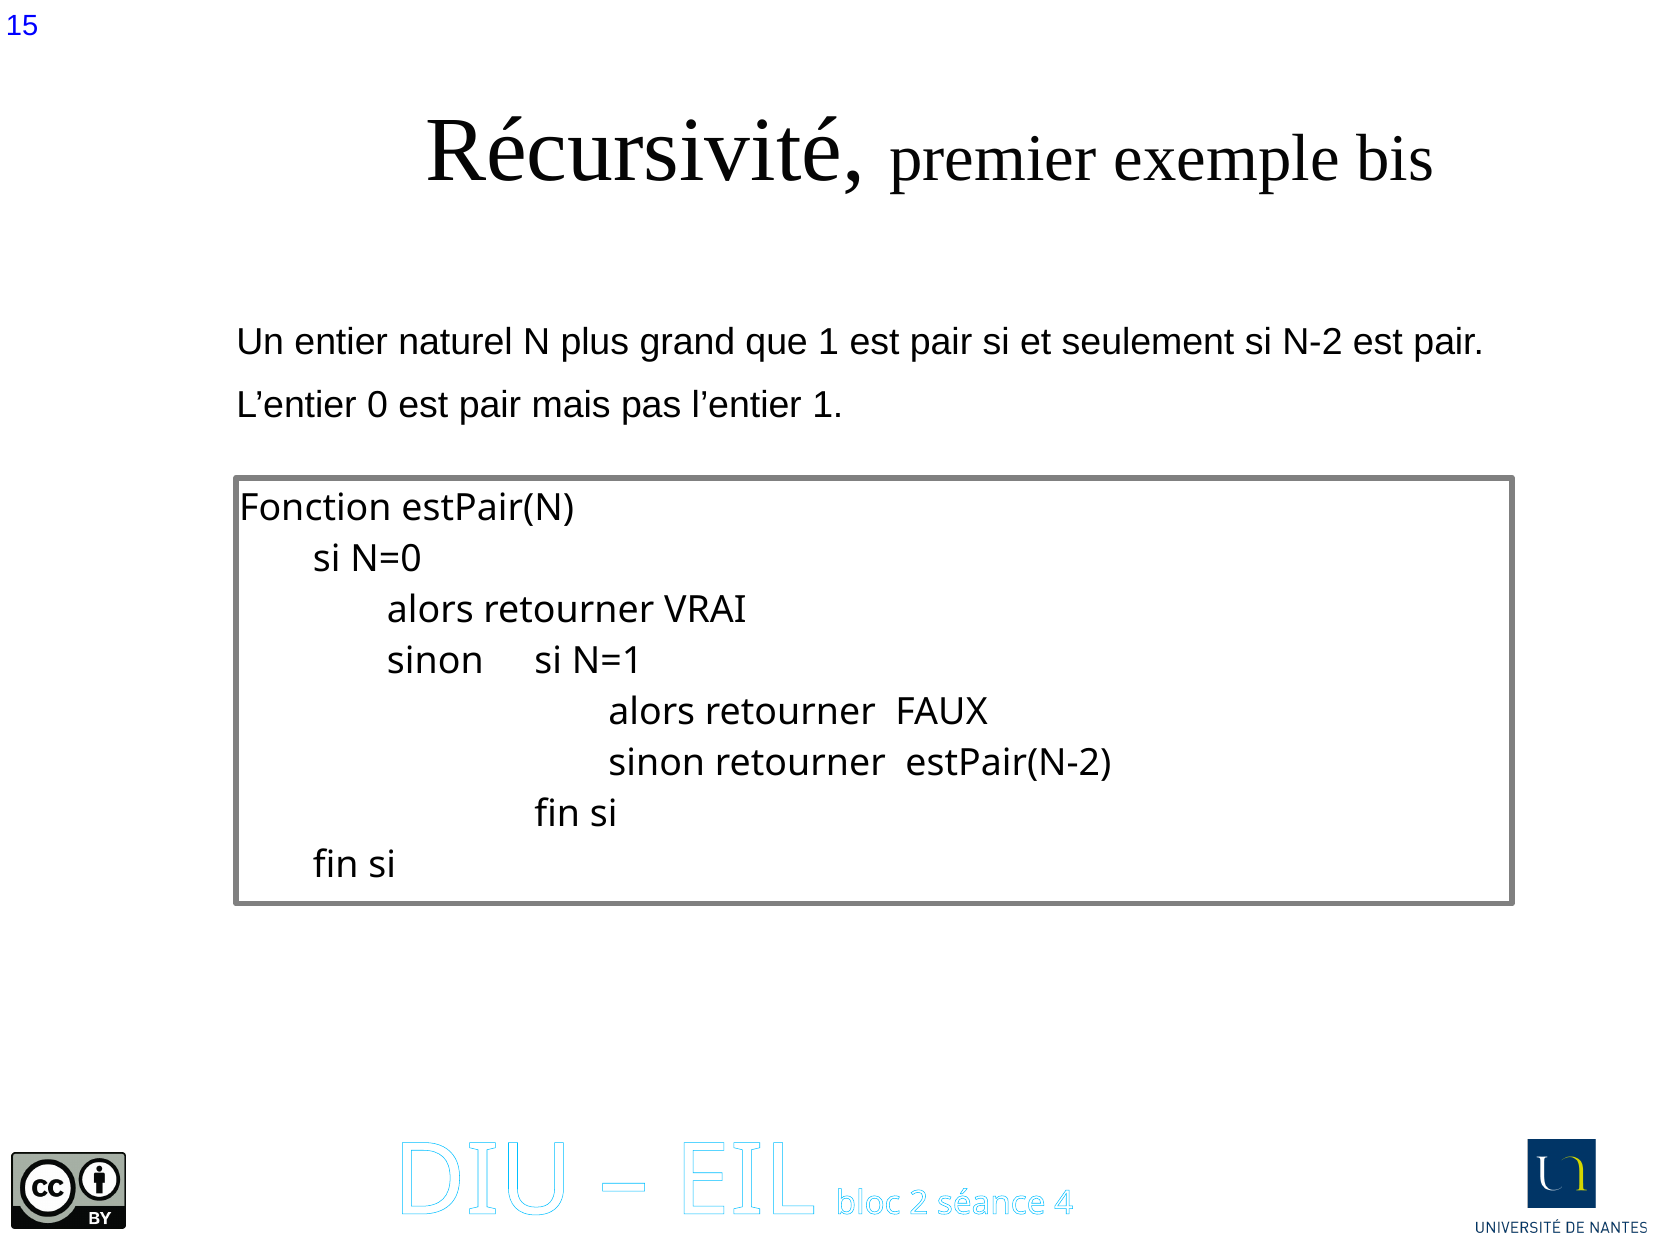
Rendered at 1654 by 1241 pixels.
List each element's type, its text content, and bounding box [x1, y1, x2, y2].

picture [1028, 1195, 1045, 1215]
picture [402, 1142, 460, 1215]
picture [1476, 1139, 1647, 1233]
picture [972, 1195, 988, 1215]
picture [954, 1188, 971, 1215]
picture [1012, 1195, 1026, 1215]
subtitle Un entier naturel N plus grand que 1 est pair si et seulement si N-2 est pair. L’entier 0 est pair mais pas l’entier 1. [236, 299, 1512, 475]
picture [938, 1195, 952, 1215]
picture [866, 1195, 884, 1215]
picture [886, 1195, 900, 1215]
picture [508, 1142, 564, 1216]
picture [1054, 1189, 1073, 1215]
picture [469, 1142, 496, 1215]
picture [910, 1189, 927, 1215]
picture [838, 1188, 855, 1215]
text_box Fonction estPair(N) si N=0 alors retourner VRAI sinon si N=1 alors retourner FAUX sinon retourner estPair(N-2) fin si fin si [236, 477, 1512, 904]
picture [773, 1142, 815, 1215]
picture [992, 1195, 1009, 1215]
picture [11, 1152, 126, 1229]
picture [602, 1182, 645, 1192]
title Récursivité, premier exemple bis [265, 47, 1595, 252]
picture [683, 1142, 725, 1215]
picture [858, 1188, 863, 1215]
picture [733, 1142, 761, 1215]
